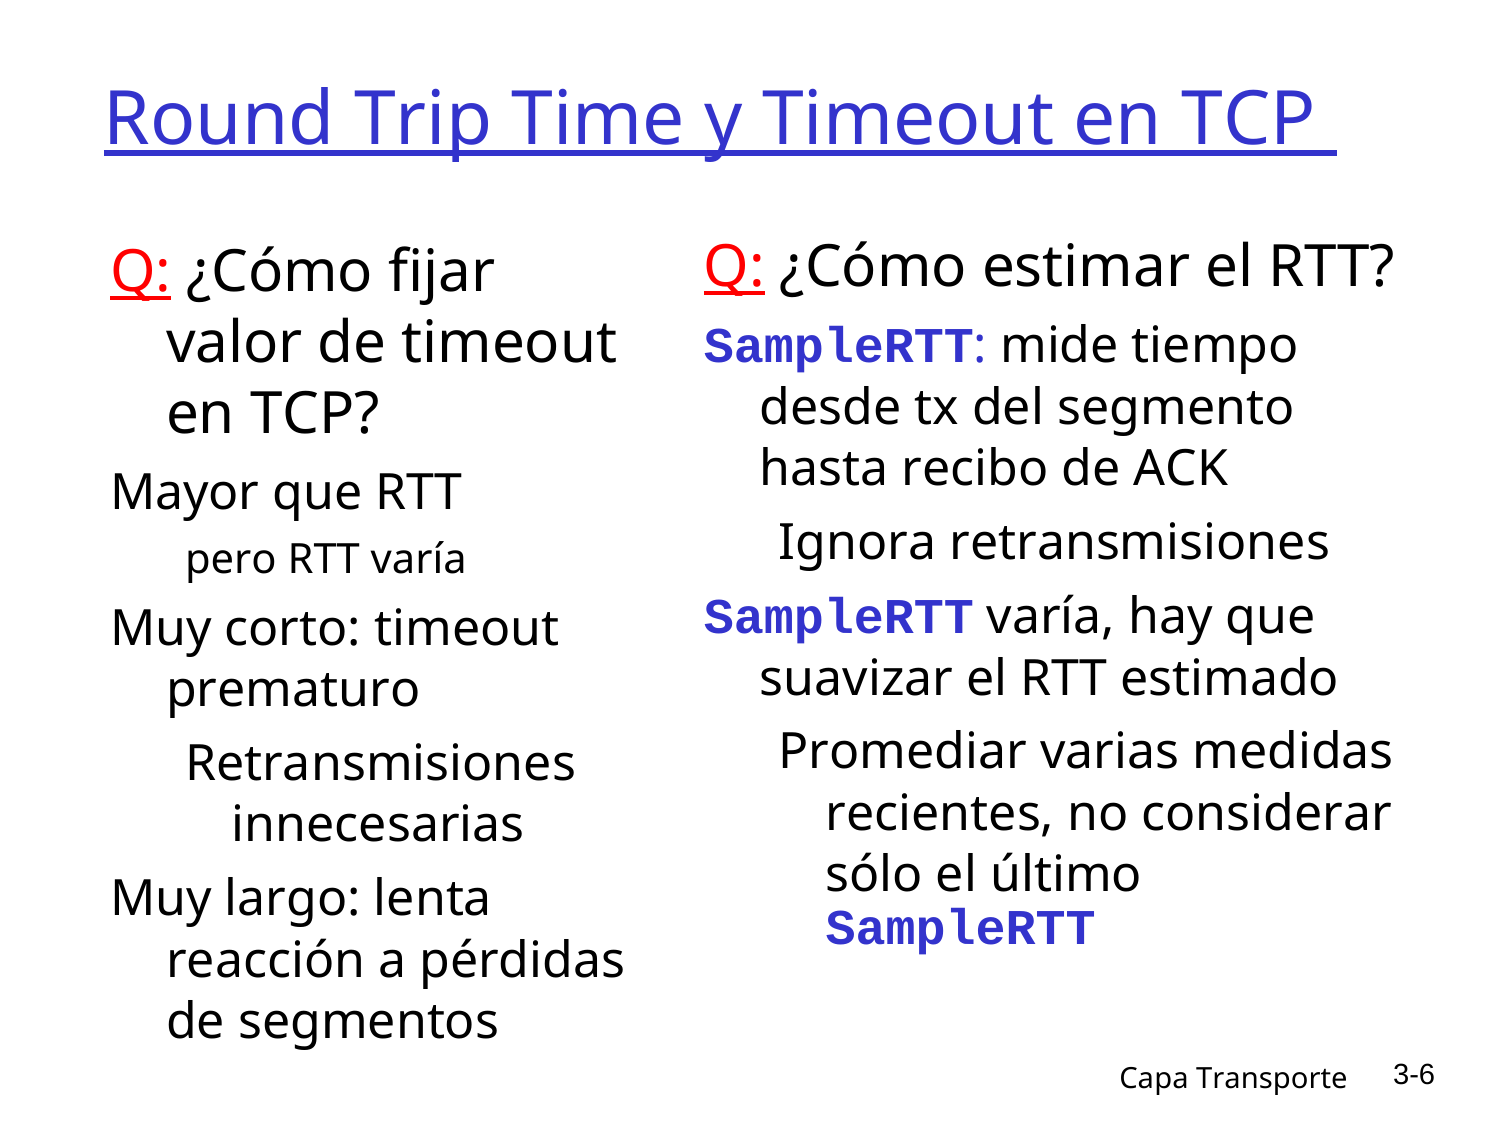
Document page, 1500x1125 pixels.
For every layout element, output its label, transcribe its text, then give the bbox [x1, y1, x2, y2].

list Q: ¿Cómo estimar el RTT? SampleRTT: mide tiempo desde tx del segmento hasta recibo de ACK Ignora retransmisiones SampleRTT varía, hay que suavizar el RTT estimado Promediar varias medidas recientes, no considerar sólo el último SampleRTT [688, 221, 1429, 1057]
list Q: ¿Cómo fijar valor de timeout en TCP? Mayor que RTT pero RTT varía Muy corto: timeout prematuro Retransmisiones innecesarias Muy largo: lenta reacción a pérdidas de segmentos [95, 226, 650, 1083]
title Round Trip Time y Timeout en TCP [89, 21, 1365, 210]
